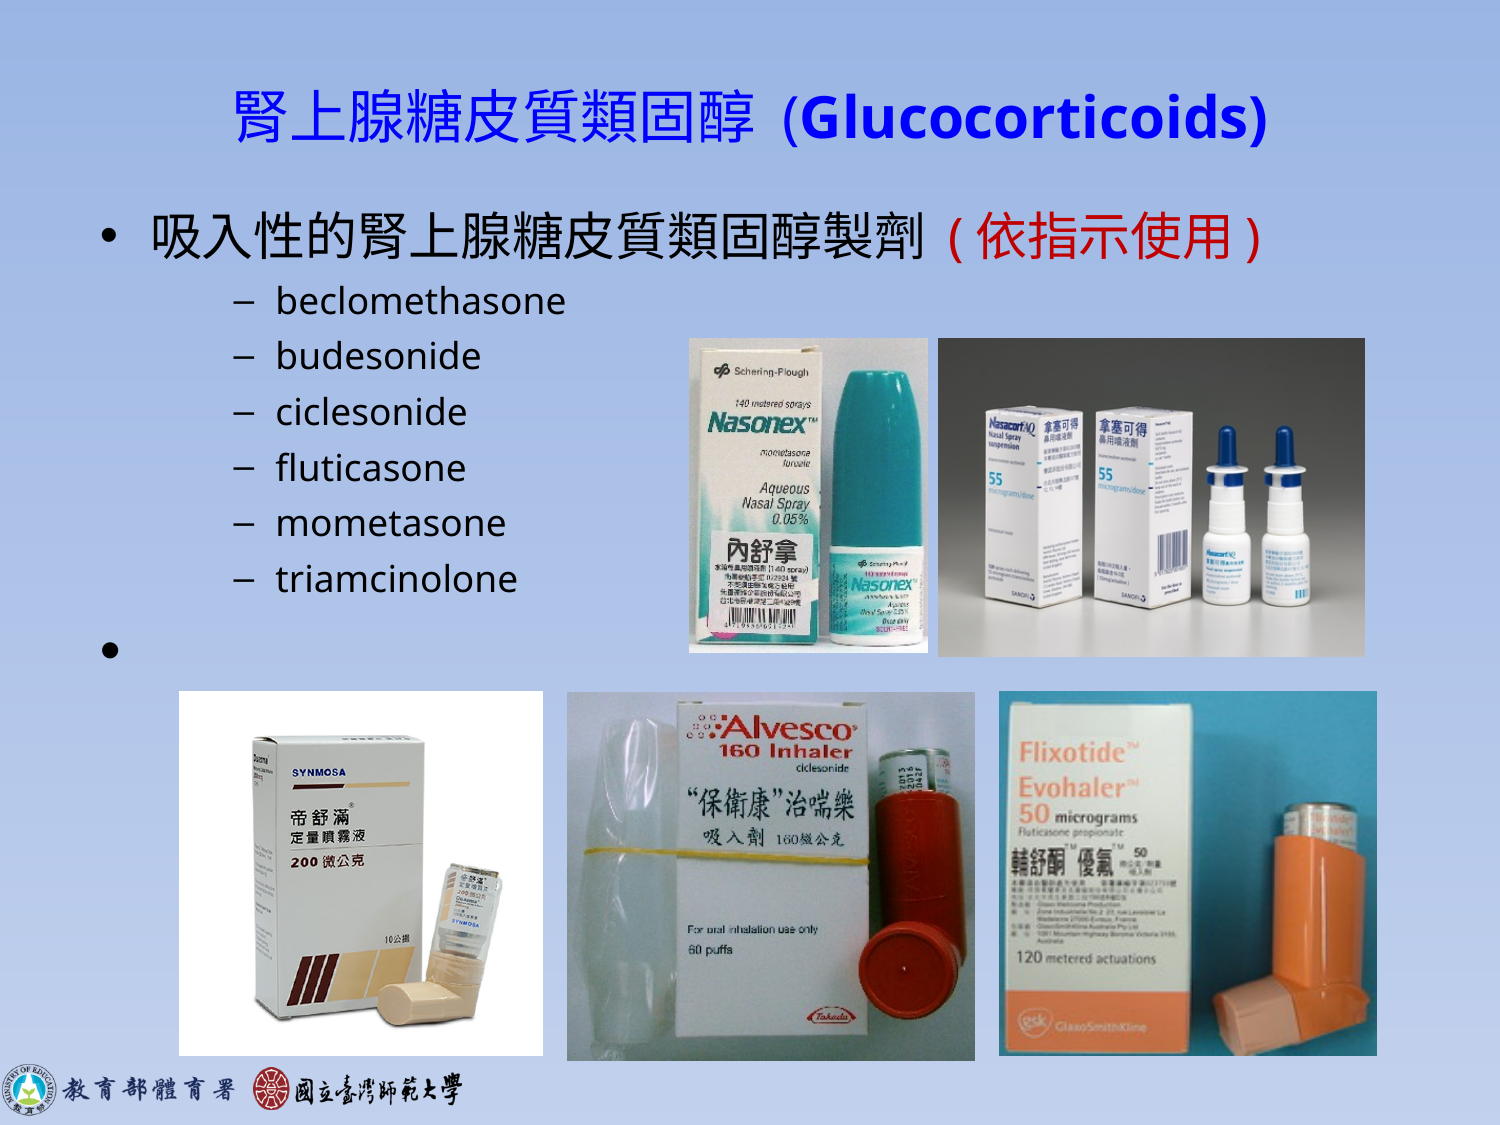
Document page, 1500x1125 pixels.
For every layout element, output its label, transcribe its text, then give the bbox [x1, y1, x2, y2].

picture [938, 338, 1365, 658]
title 腎上腺糖皮質類固醇 (Glucocorticoids) [75, 45, 1426, 185]
picture [567, 692, 975, 1061]
picture [179, 691, 543, 1056]
list 吸入性的腎上腺糖皮質類固醇製劑 (依指示使用) beclomethasone budesonide ciclesonide fluticasone mometasone triamcinolone [85, 196, 1436, 610]
picture [689, 338, 928, 653]
picture [999, 691, 1377, 1056]
